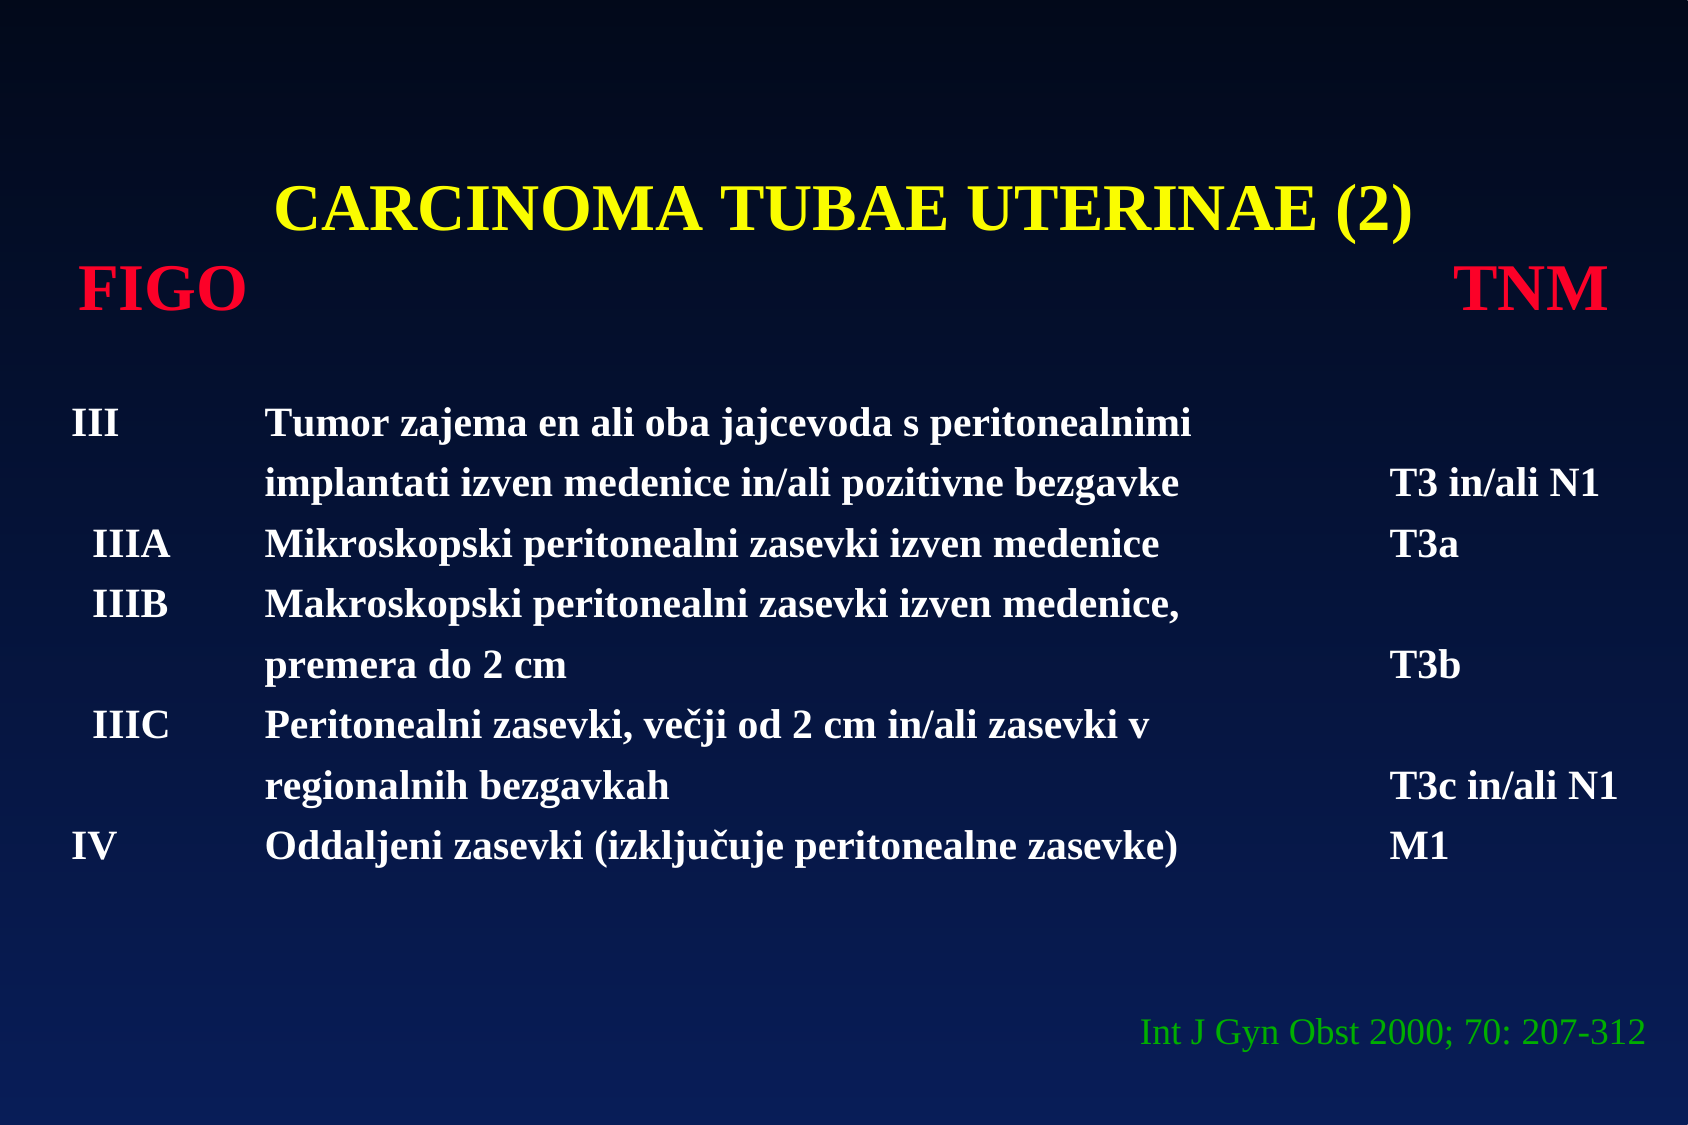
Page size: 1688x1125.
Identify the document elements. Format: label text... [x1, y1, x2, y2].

list III Tumor zajema en ali oba jajcevoda s peritonealnimi implantati izven medenice in/ali pozitivne bezgavke T3 in/ali N1 IIIA Mikroskopski peritonealni zasevki izven medenice T3a IIIB Makroskopski peritonealni zasevki izven medenice, premera do 2 cm T3b IIIC Peritonealni zasevki, večji od 2 cm in/ali zasevki v regionalnih bezgavkah T3c in/ali N1 IV Oddaljeni zasevki (izključuje peritonealne zasevke) M1 Int J Gyn Obst 2000; 70: 207-312 [0, 387, 1688, 1088]
title CARCINOMA TUBAE UTERINAE (2) FIGO TNM [0, 124, 1688, 363]
